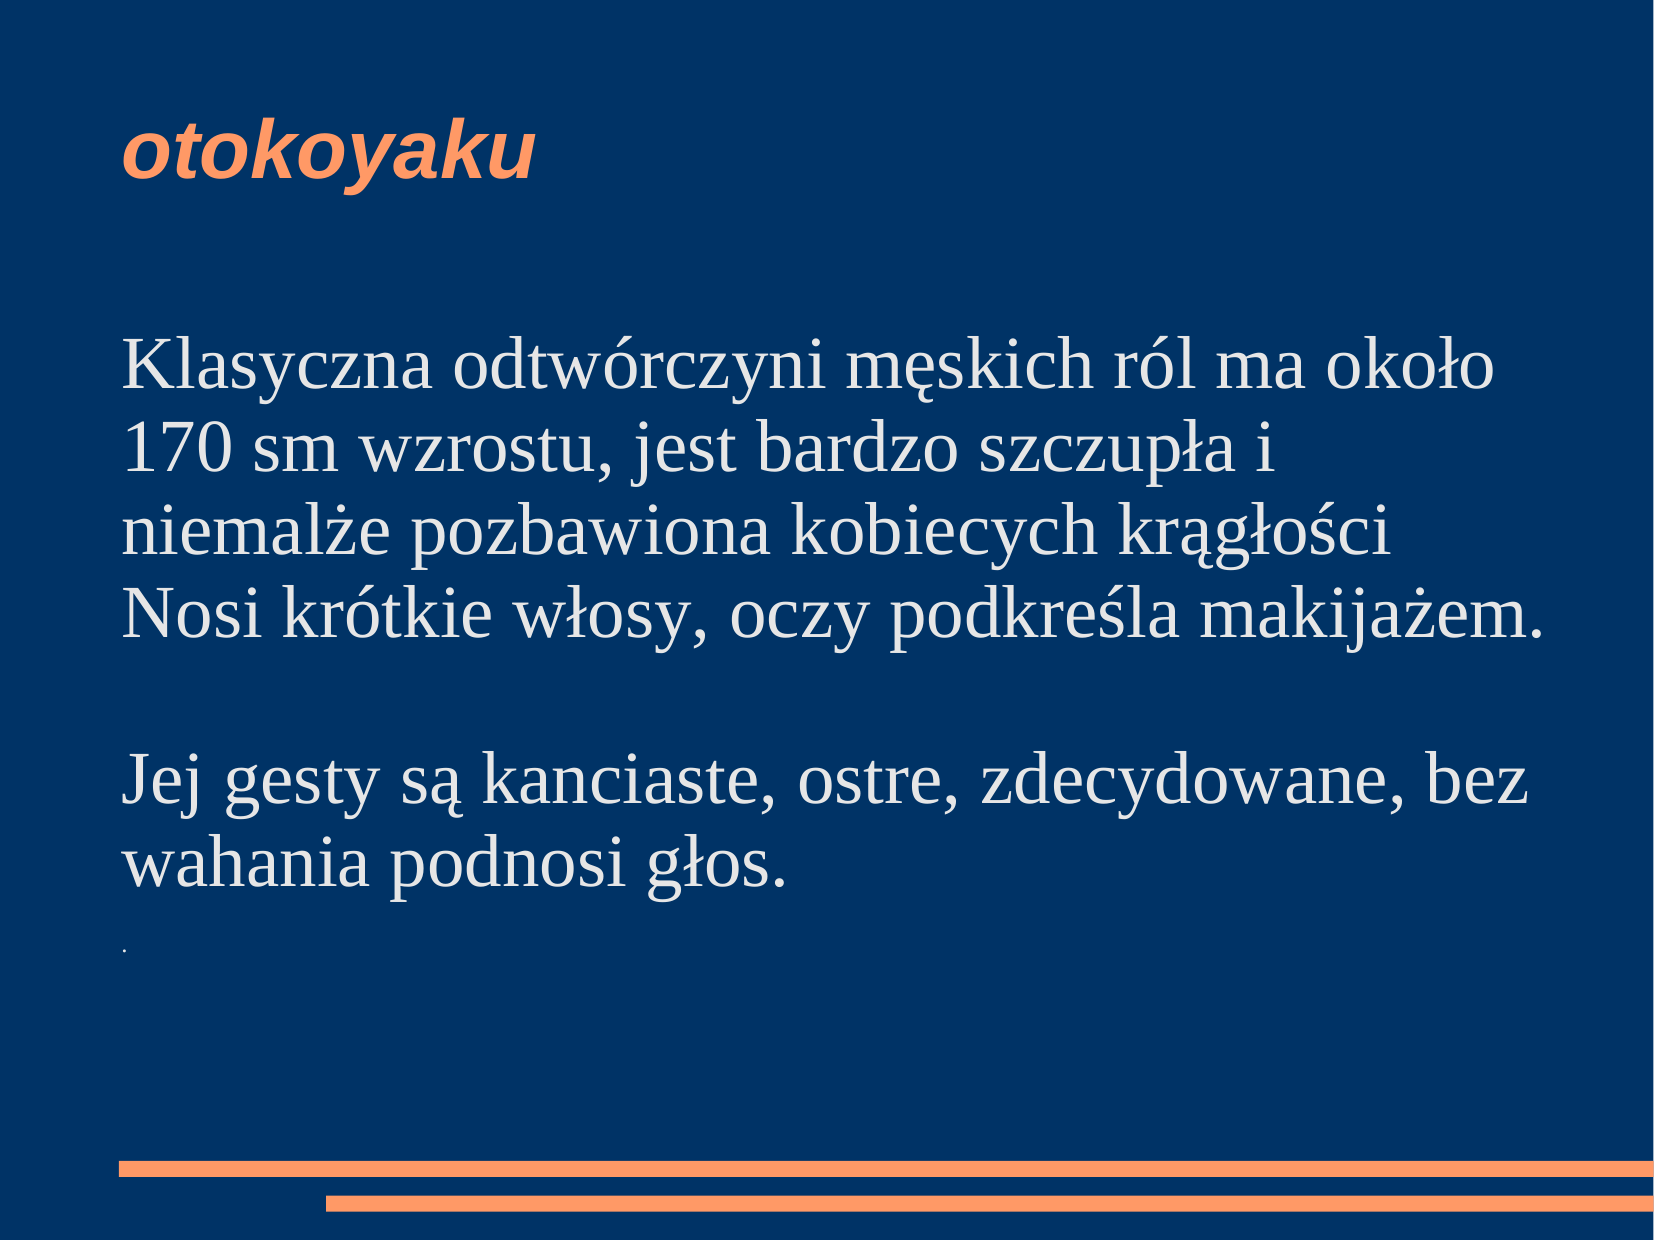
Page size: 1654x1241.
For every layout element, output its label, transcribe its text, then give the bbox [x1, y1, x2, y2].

list Klasyczna odtwórczyni męskich ról ma około 170 sm wzrostu, jest bardzo szczupła i niemalże pozbawiona kobiecych krągłości Nosi krótkie włosy, oczy podkreśla makijażem. Jej gesty są kanciaste, ostre, zdecydowane, bez wahania podnosi głos. . [121, 322, 1561, 1133]
title otokoyaku [121, 46, 1534, 254]
